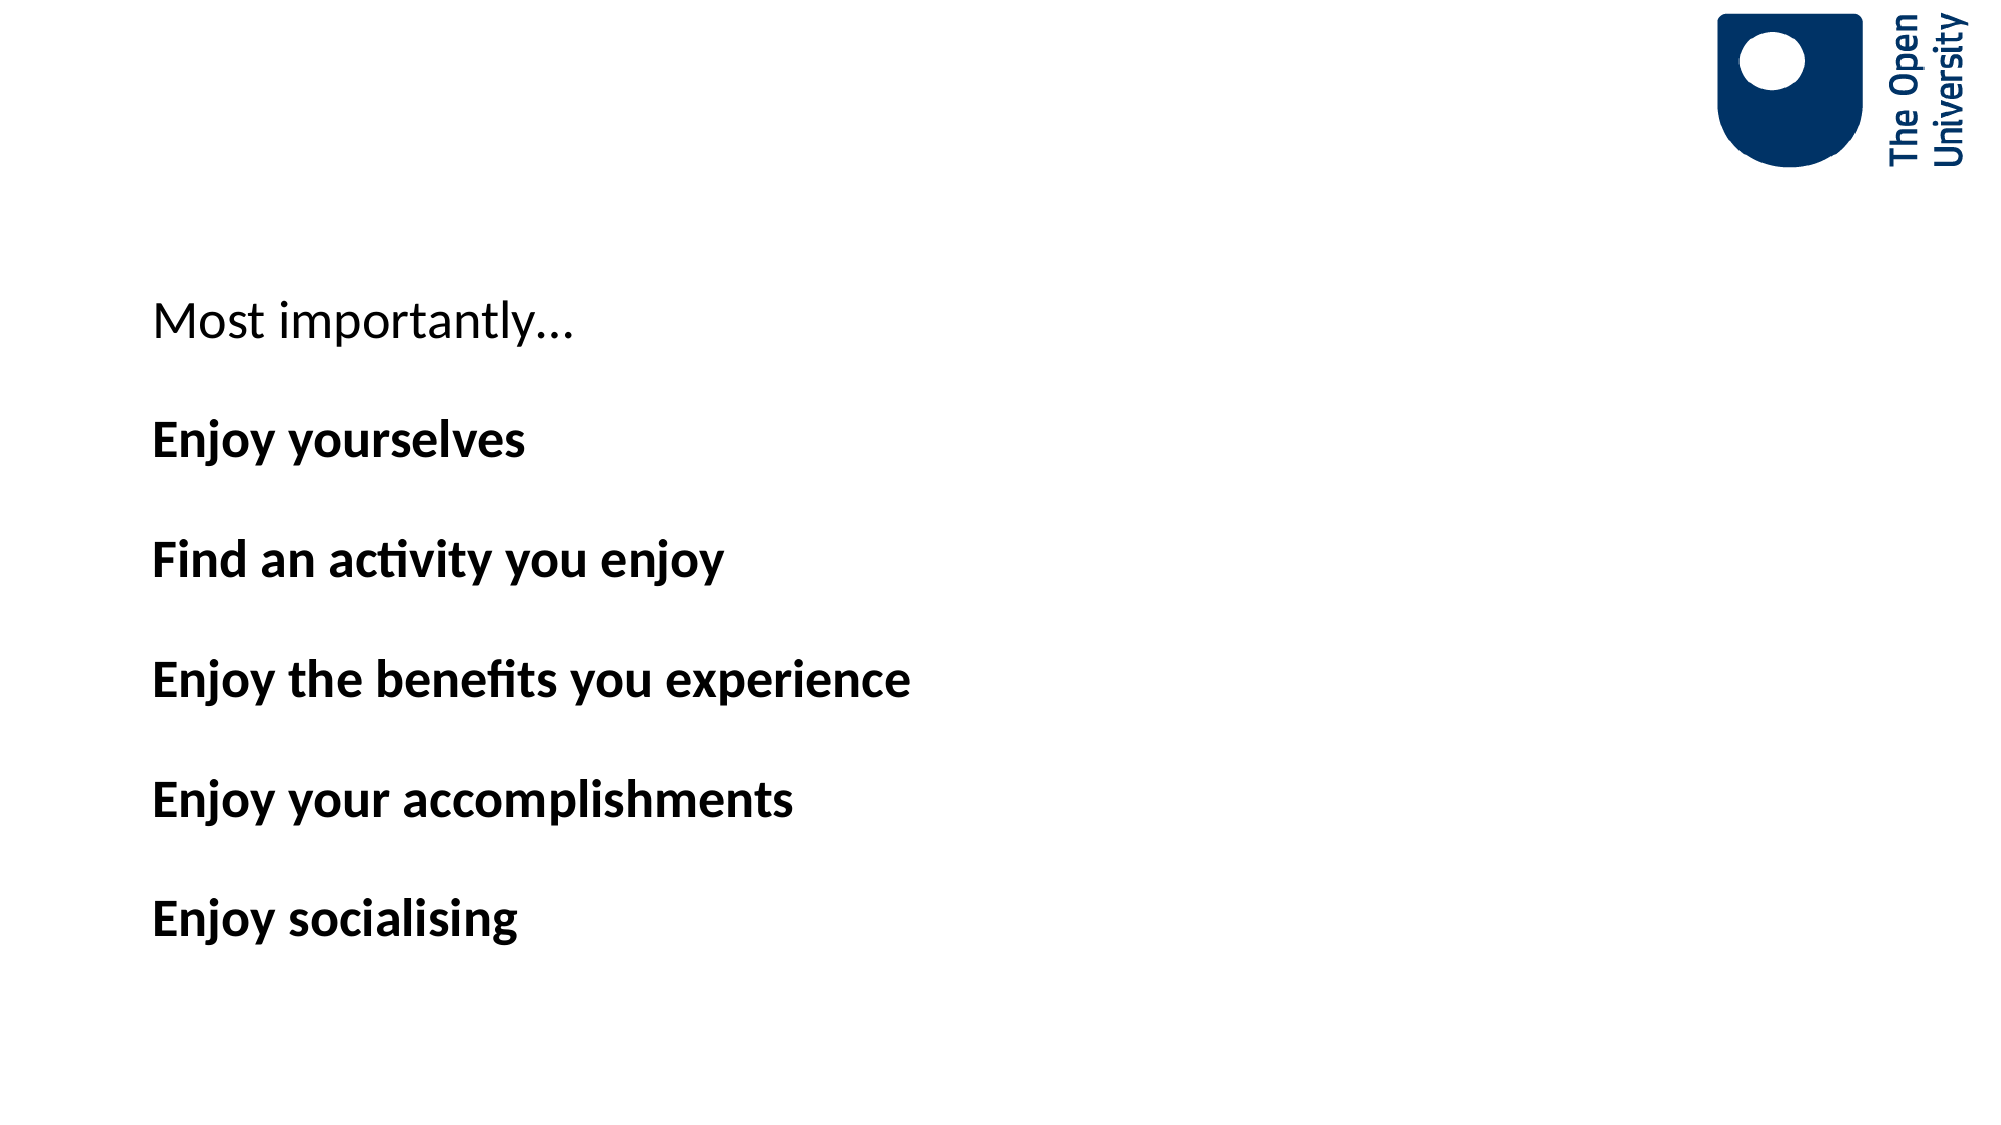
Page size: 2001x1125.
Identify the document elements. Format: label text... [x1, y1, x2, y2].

list Most importantly… Enjoy yourselves Find an activity you enjoy Enjoy the benefits you experience Enjoy your accomplishments Enjoy socialising [137, 299, 1863, 1014]
picture [1716, 10, 1971, 170]
